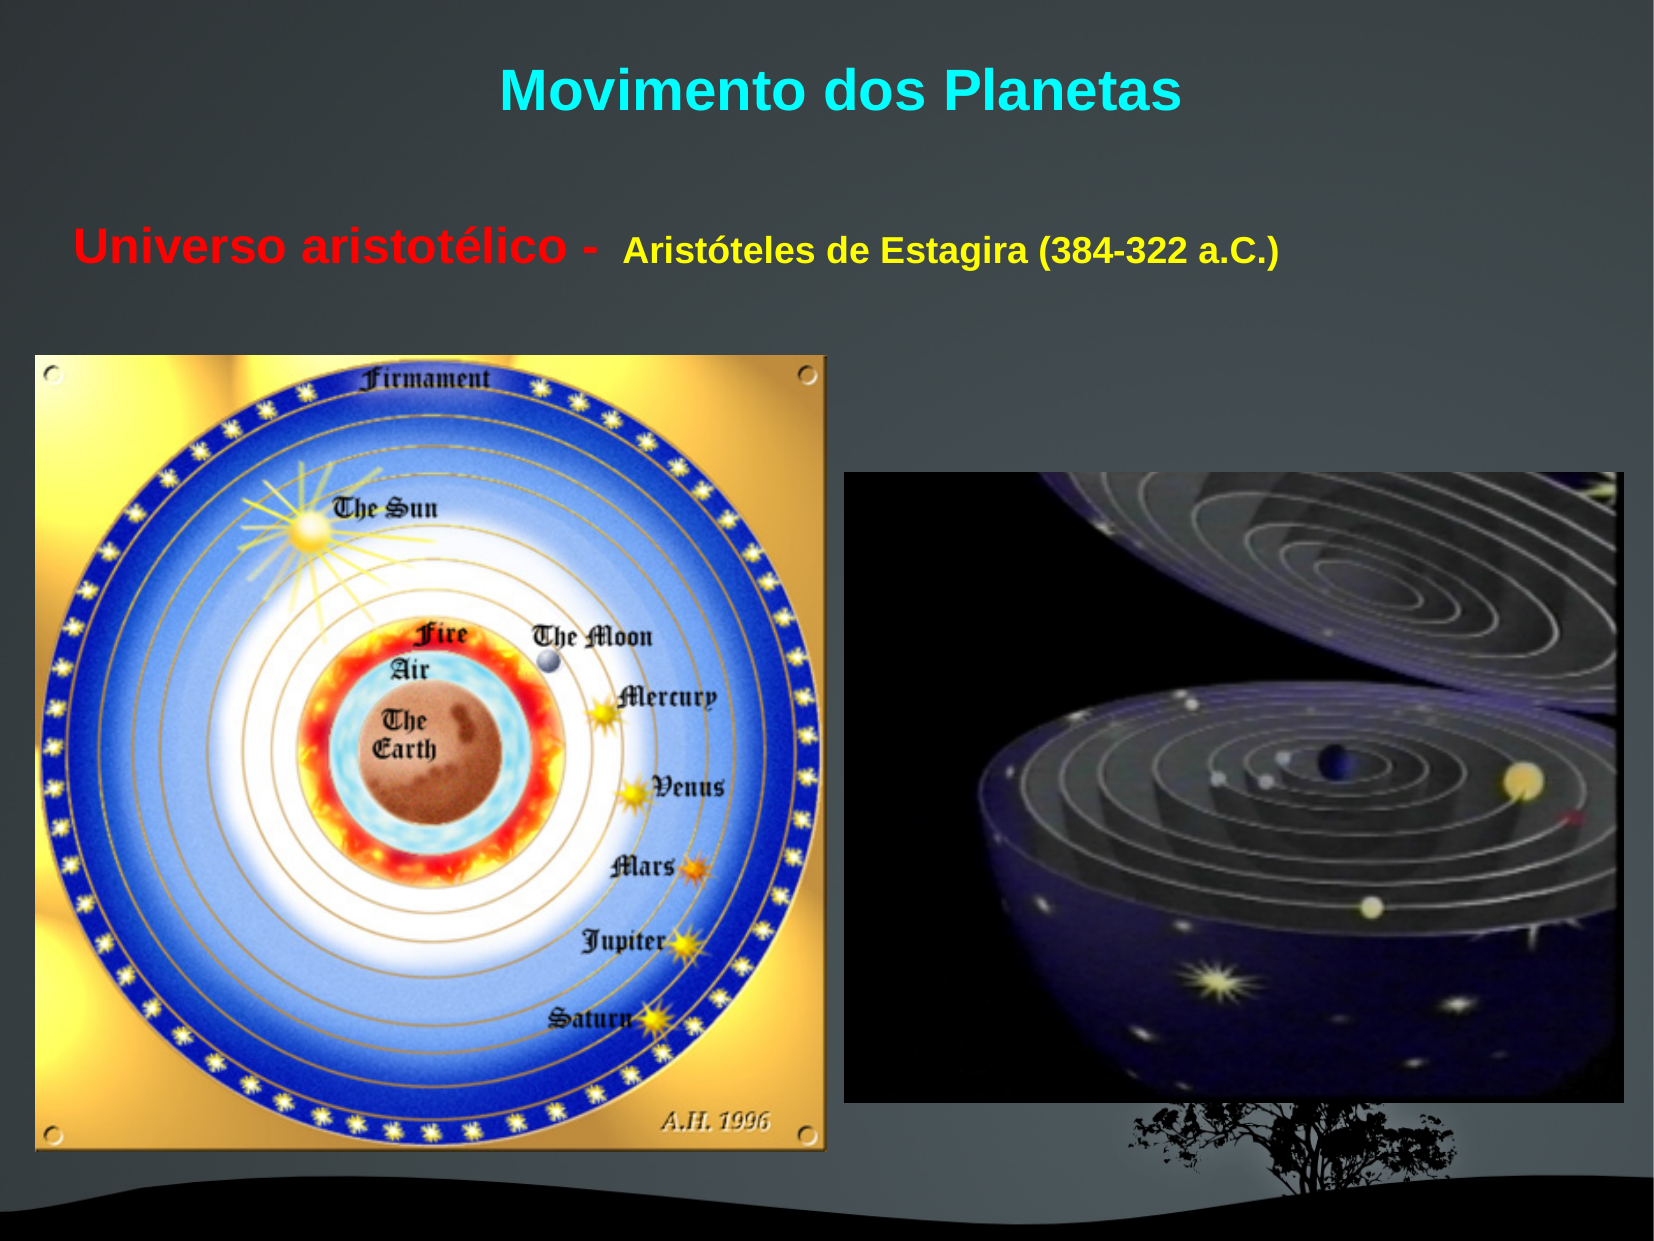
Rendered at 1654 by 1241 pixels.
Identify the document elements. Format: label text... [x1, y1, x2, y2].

text_box Movimento dos Planetas [59, 50, 1625, 154]
text_box Universo aristotélico - Aristóteles de Estagira (384-322 a.C.) [59, 211, 1625, 302]
picture [0, 0, 1654, 1241]
